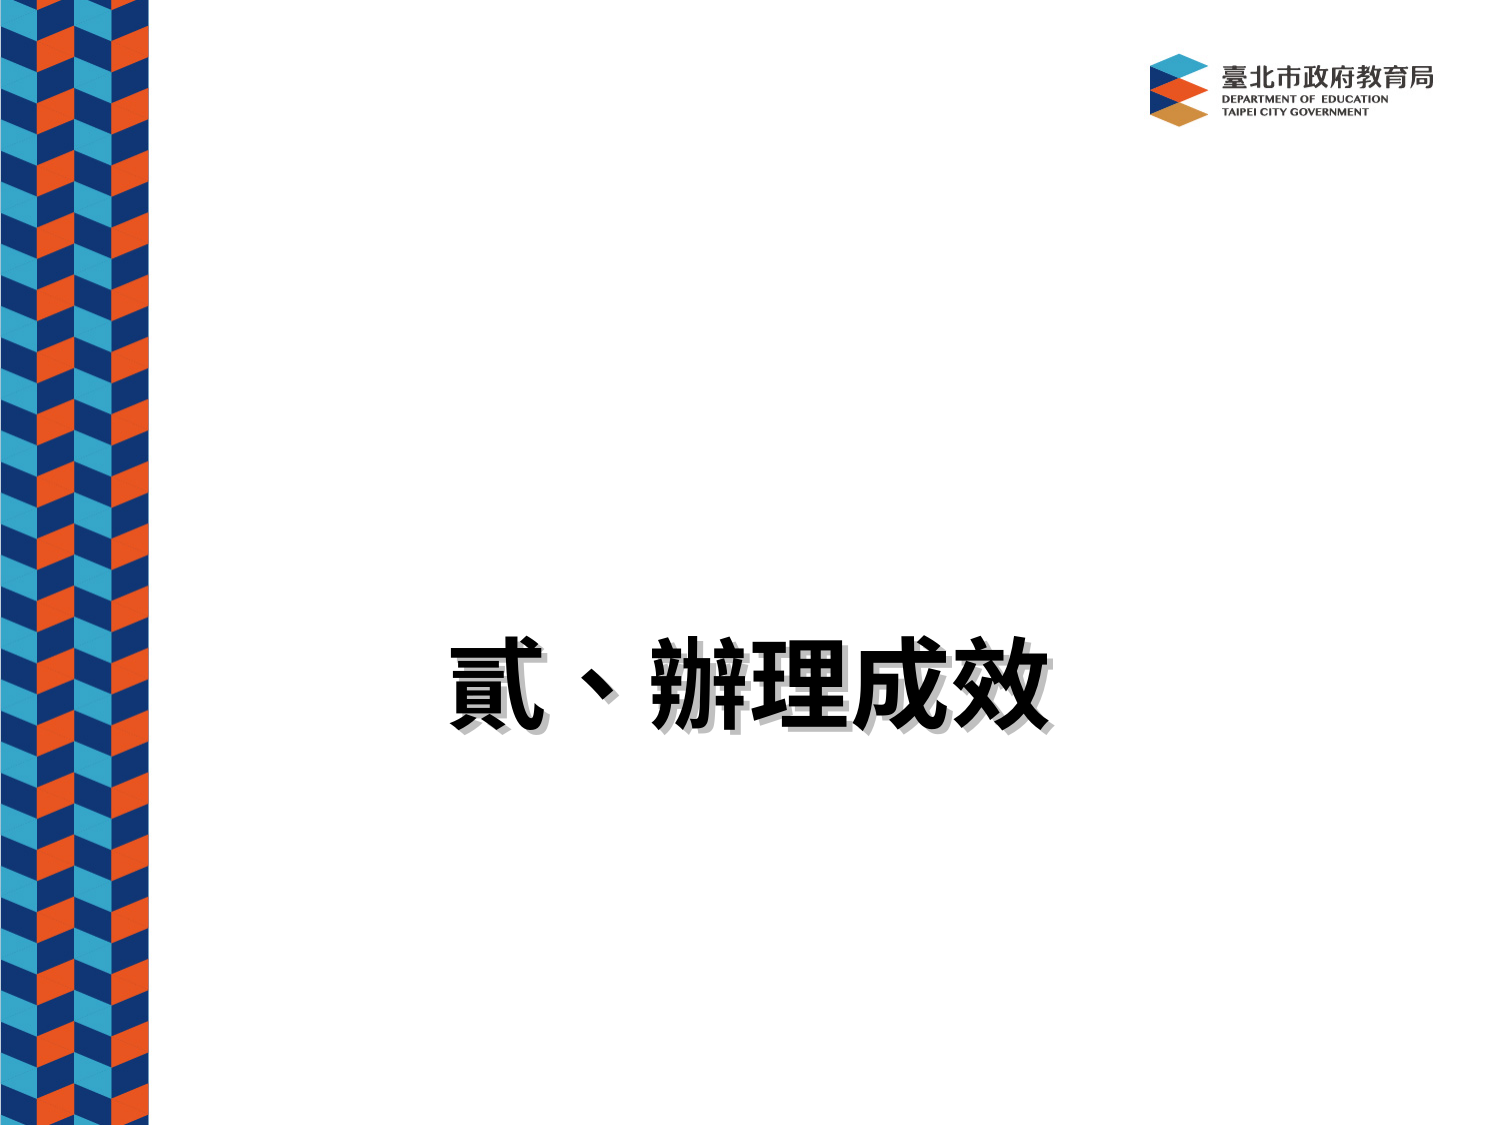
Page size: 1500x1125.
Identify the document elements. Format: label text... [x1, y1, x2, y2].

title 貳、辦理成效 [102, 649, 1397, 749]
